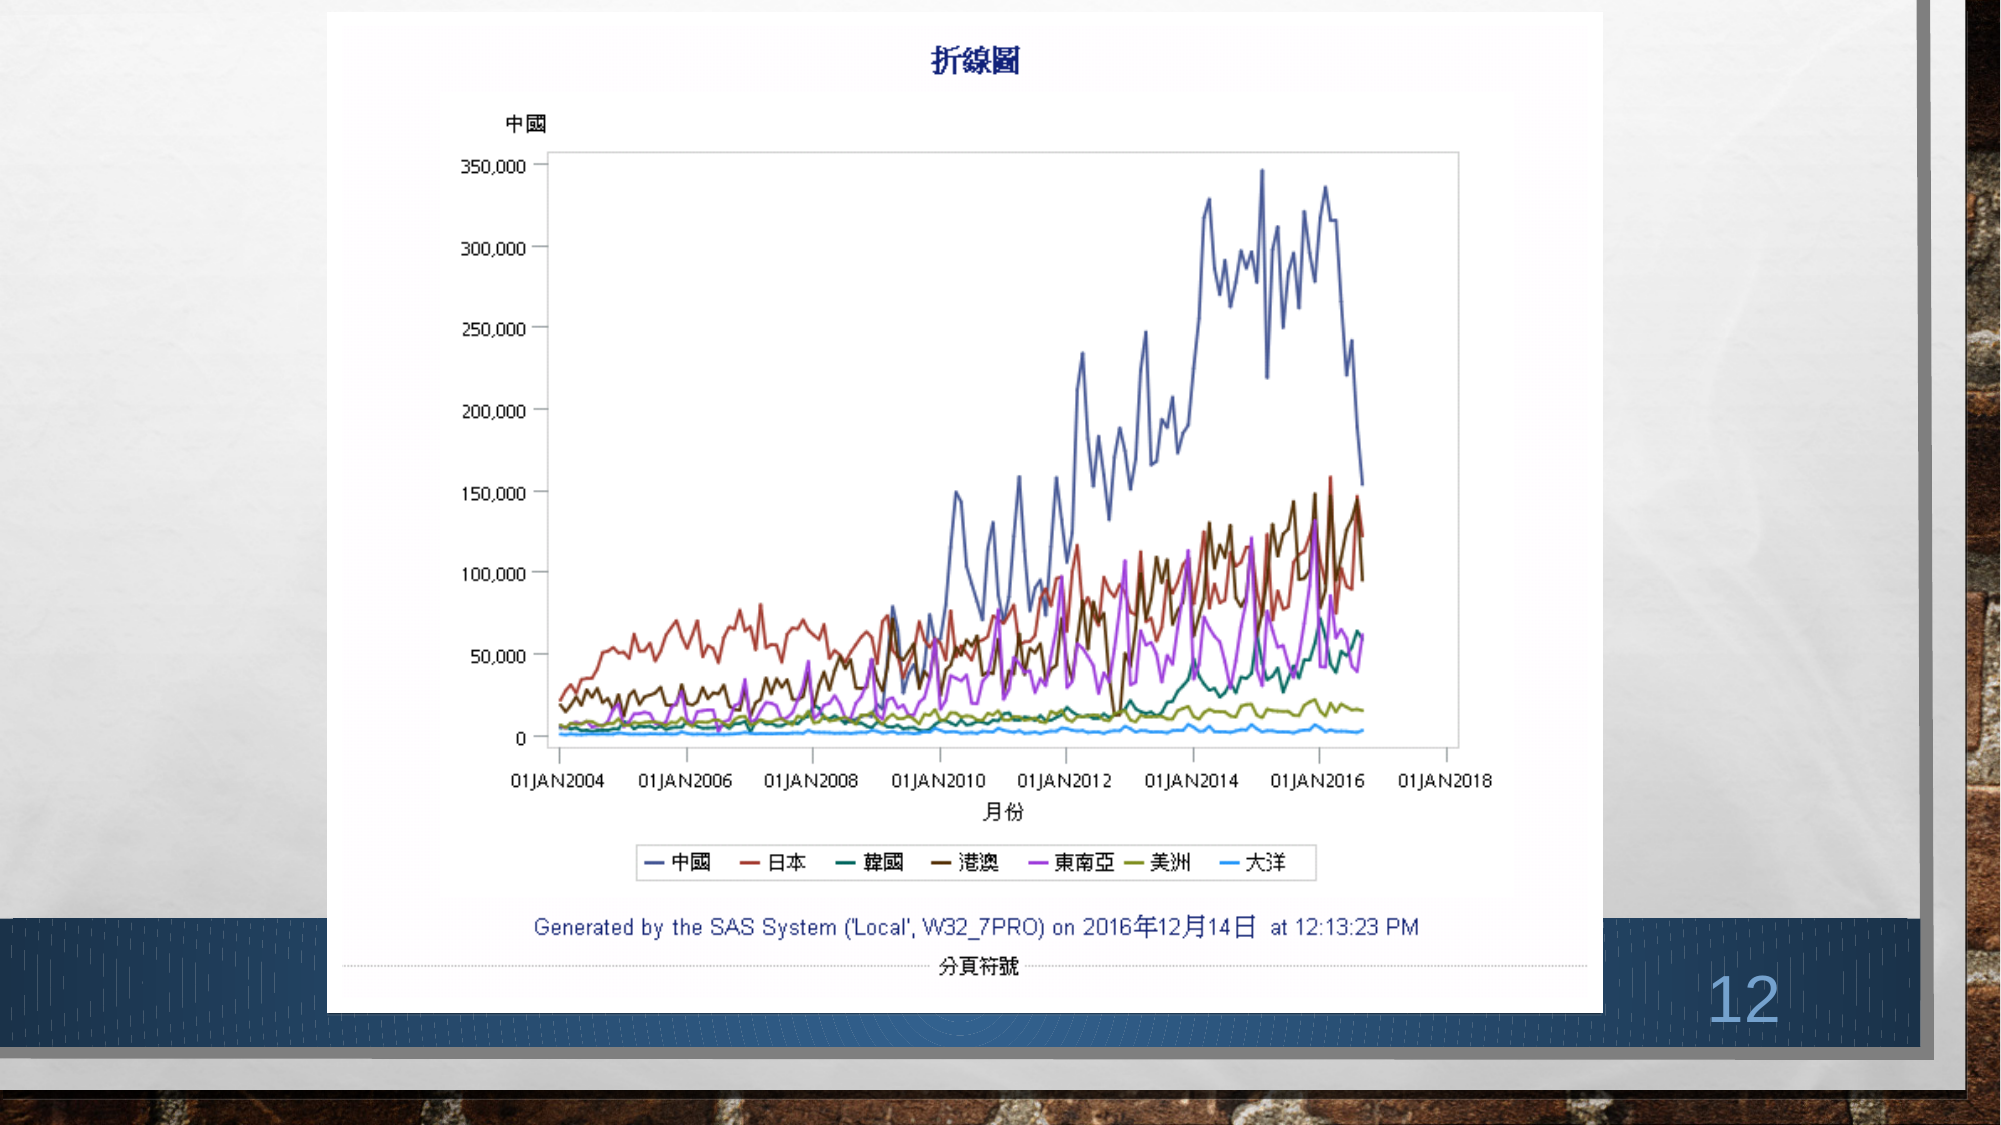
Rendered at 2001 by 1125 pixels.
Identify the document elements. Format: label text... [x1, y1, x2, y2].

text_box 11 [1669, 947, 1819, 1030]
picture [341, 26, 1589, 999]
